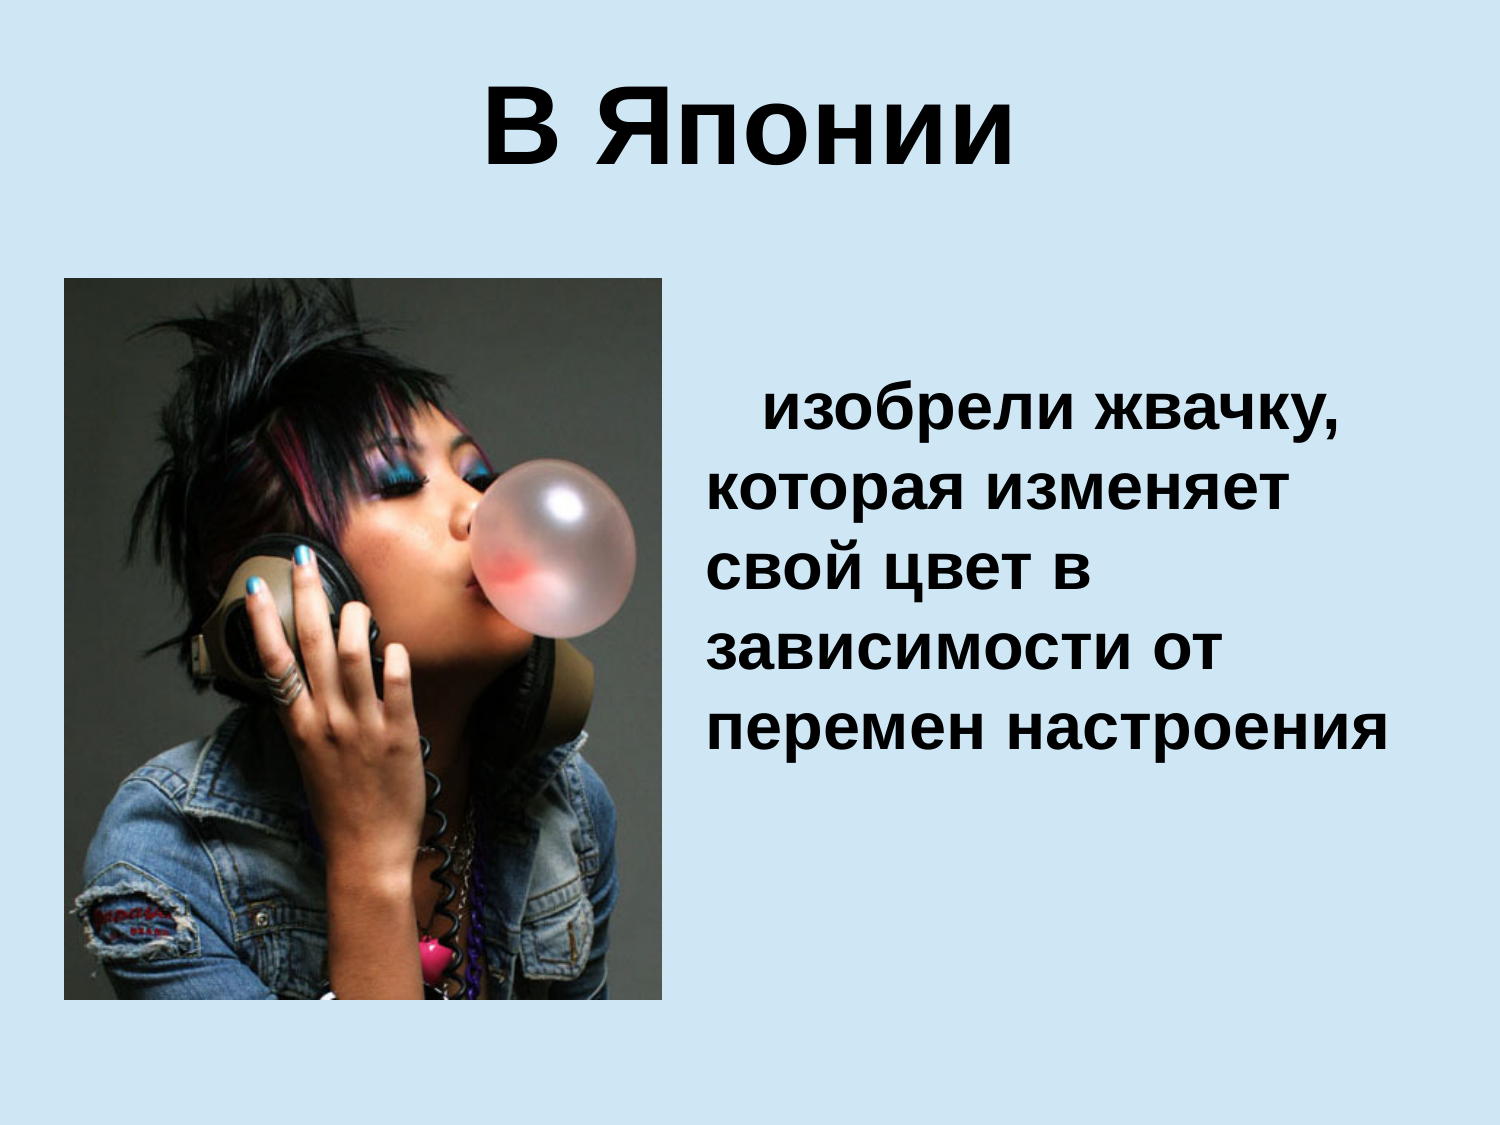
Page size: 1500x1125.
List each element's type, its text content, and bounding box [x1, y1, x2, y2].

list изобрели жвачку, которая изменяет свой цвет в зависимости от перемен настроения [690, 262, 1425, 941]
title В Японии [75, 45, 1425, 233]
picture [64, 278, 662, 1000]
